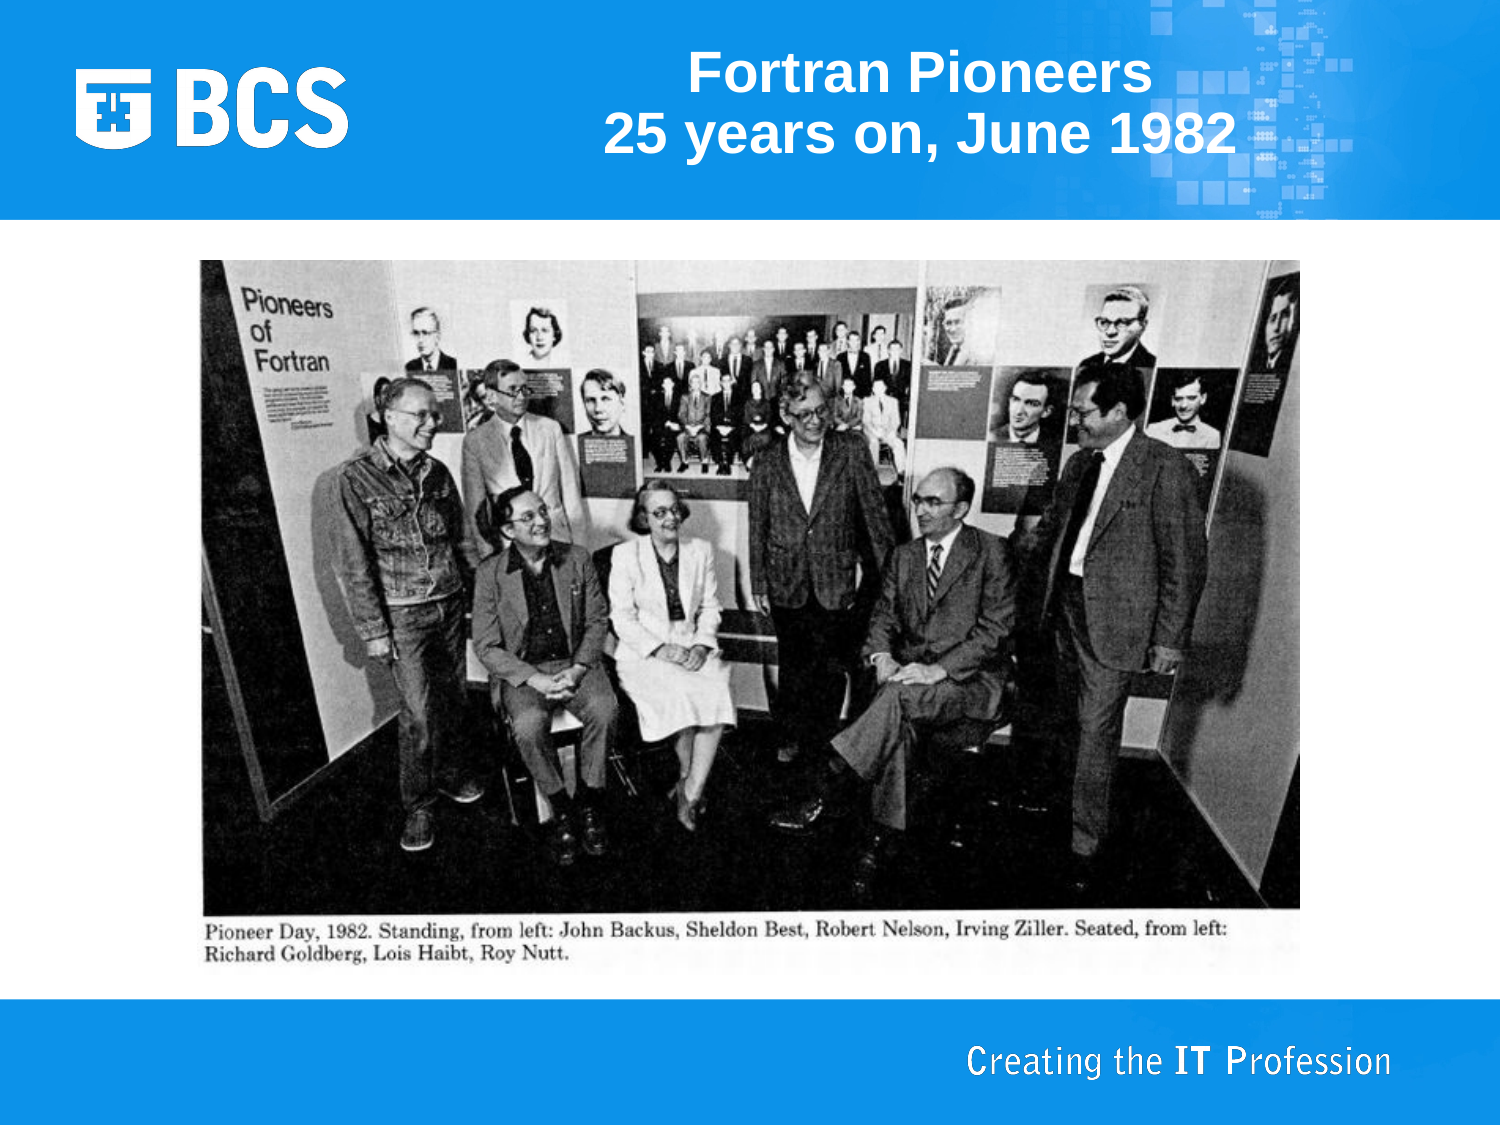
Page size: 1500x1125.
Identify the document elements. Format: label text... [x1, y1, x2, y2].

picture [0, 0, 1500, 219]
picture [197, 260, 1300, 975]
title Fortran Pioneers 25 years on, June 1982 [425, 20, 1418, 190]
picture [0, 1000, 1500, 1125]
